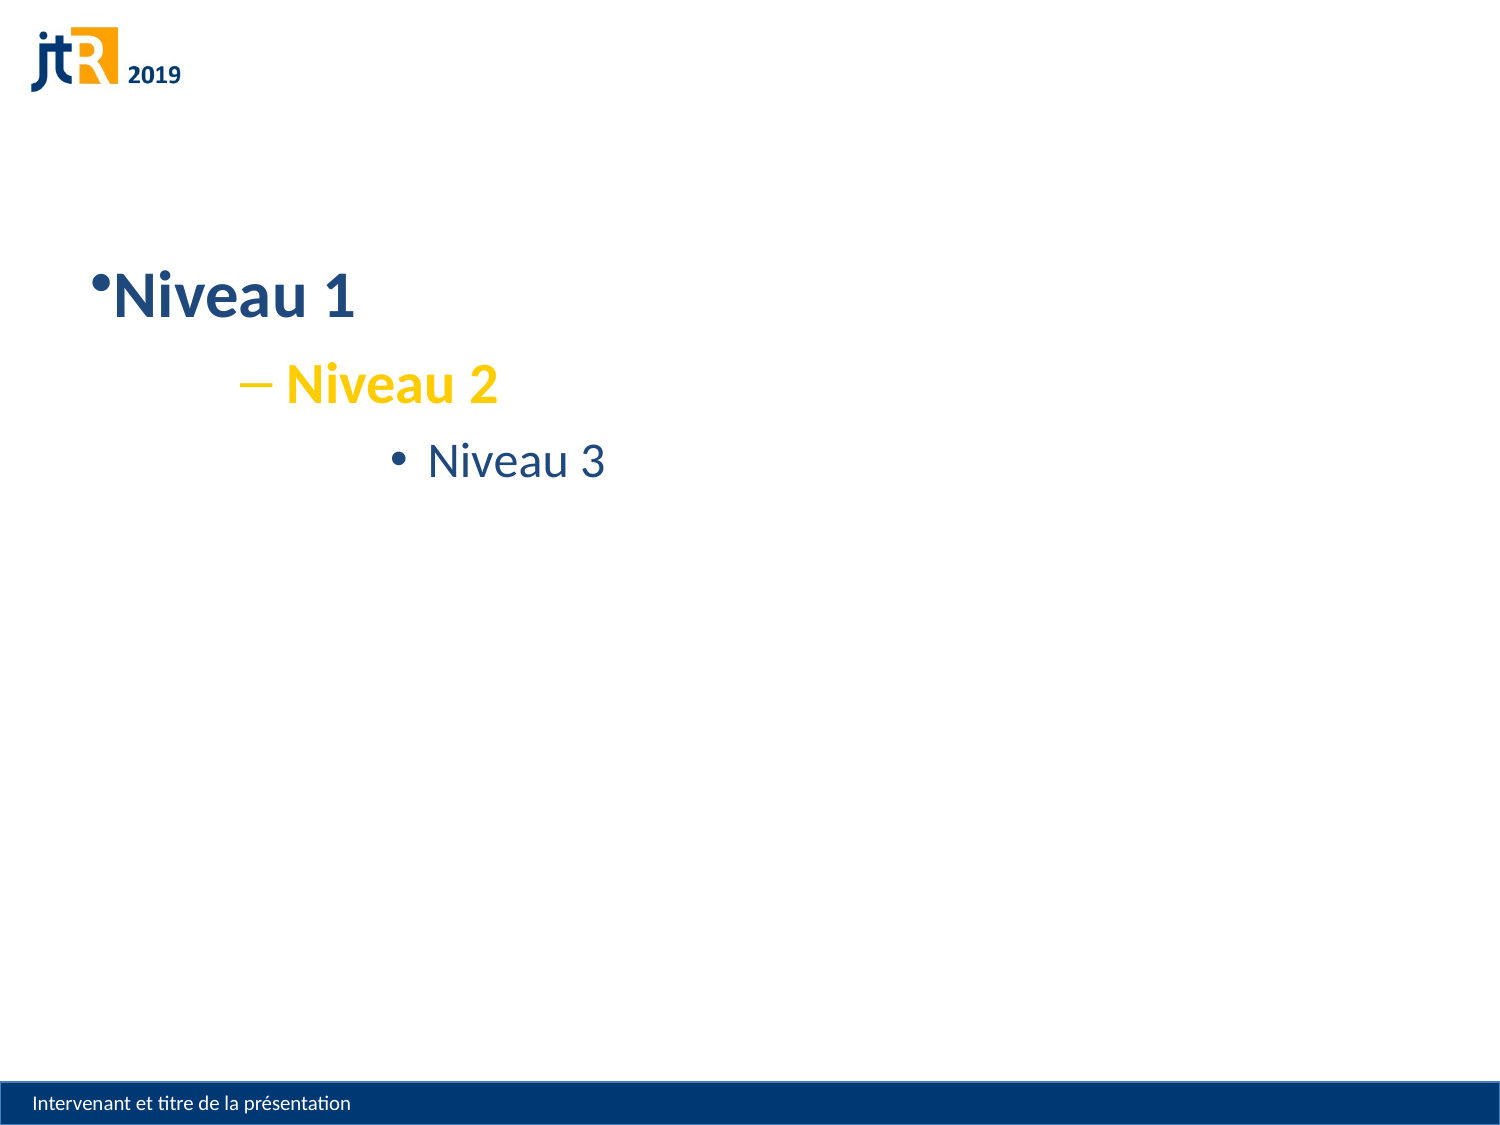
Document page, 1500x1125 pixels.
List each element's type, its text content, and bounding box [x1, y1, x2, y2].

list Niveau 1 Niveau 2 Niveau 3 [75, 243, 1426, 1005]
picture [21, 16, 195, 102]
